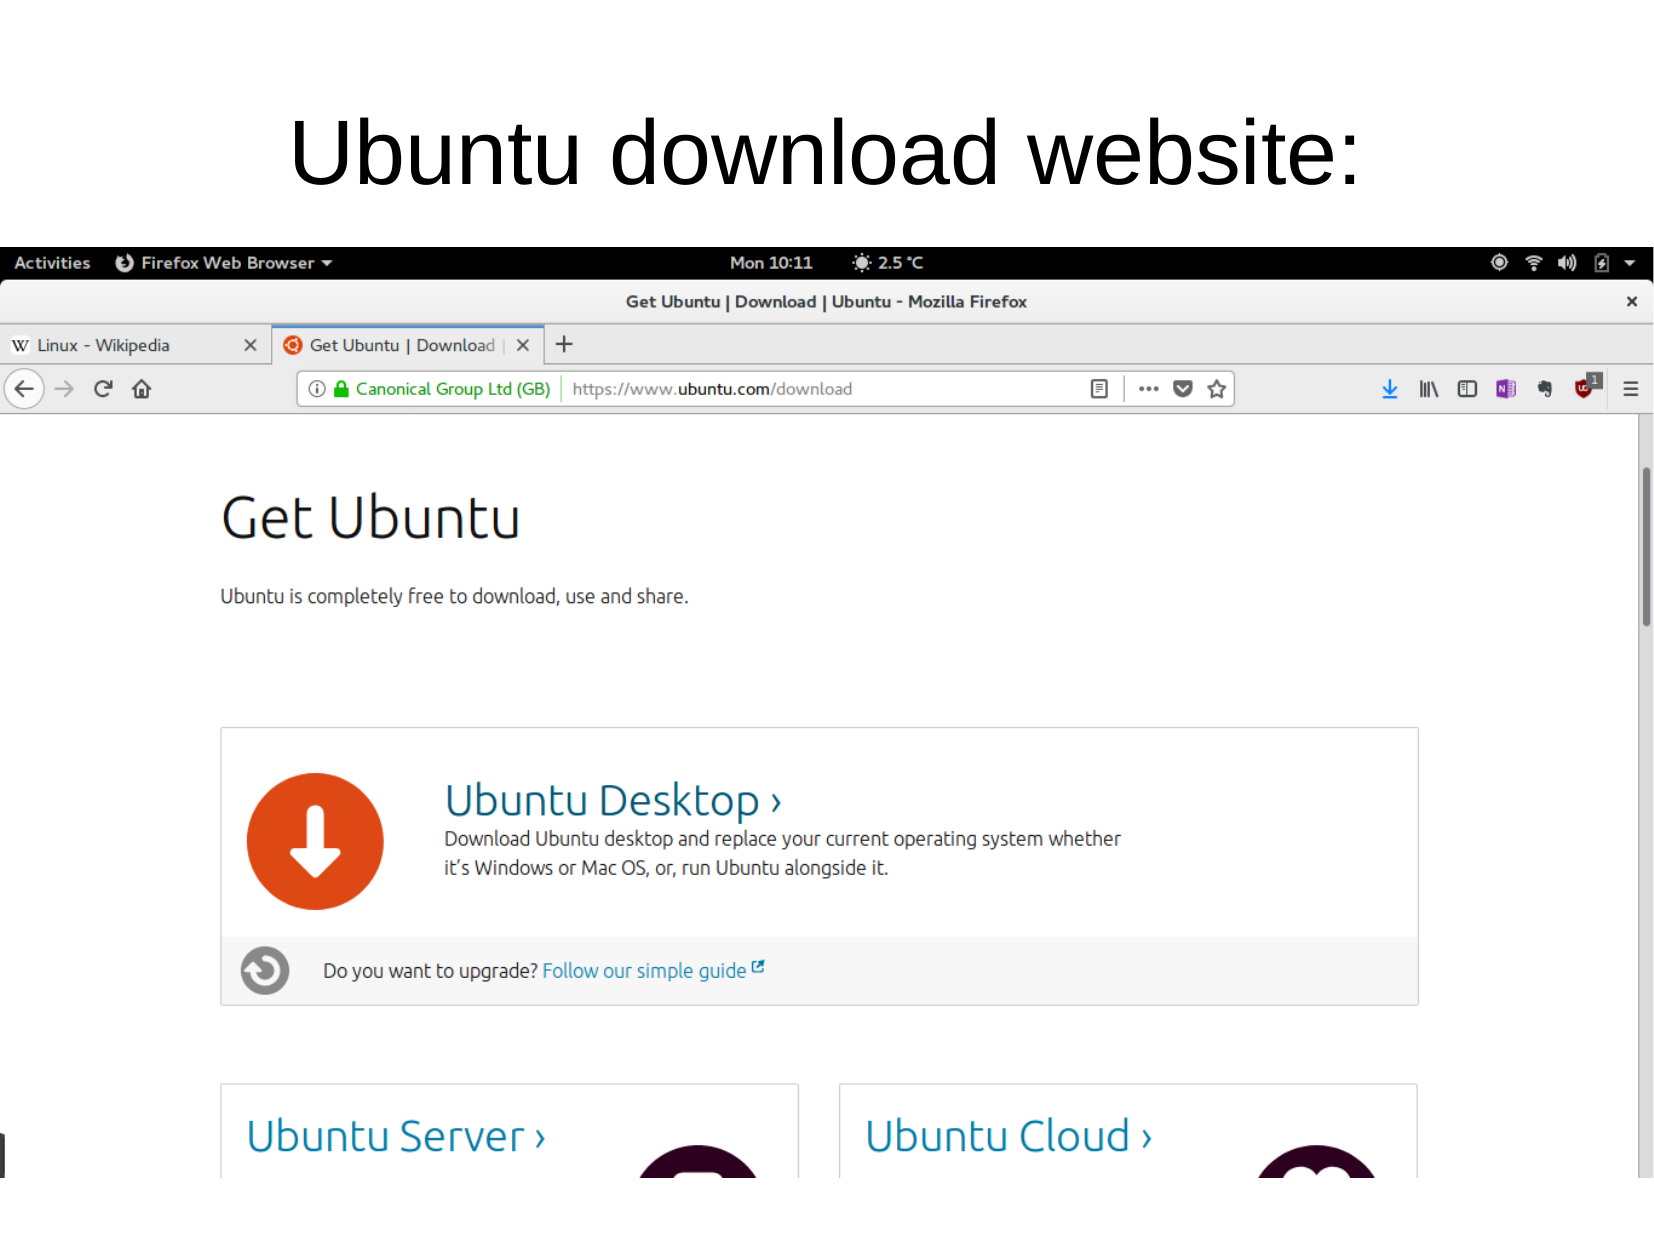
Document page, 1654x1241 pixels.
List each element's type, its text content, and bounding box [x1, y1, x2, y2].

picture [0, 247, 1654, 1178]
title Ubuntu download website: [82, 49, 1571, 247]
